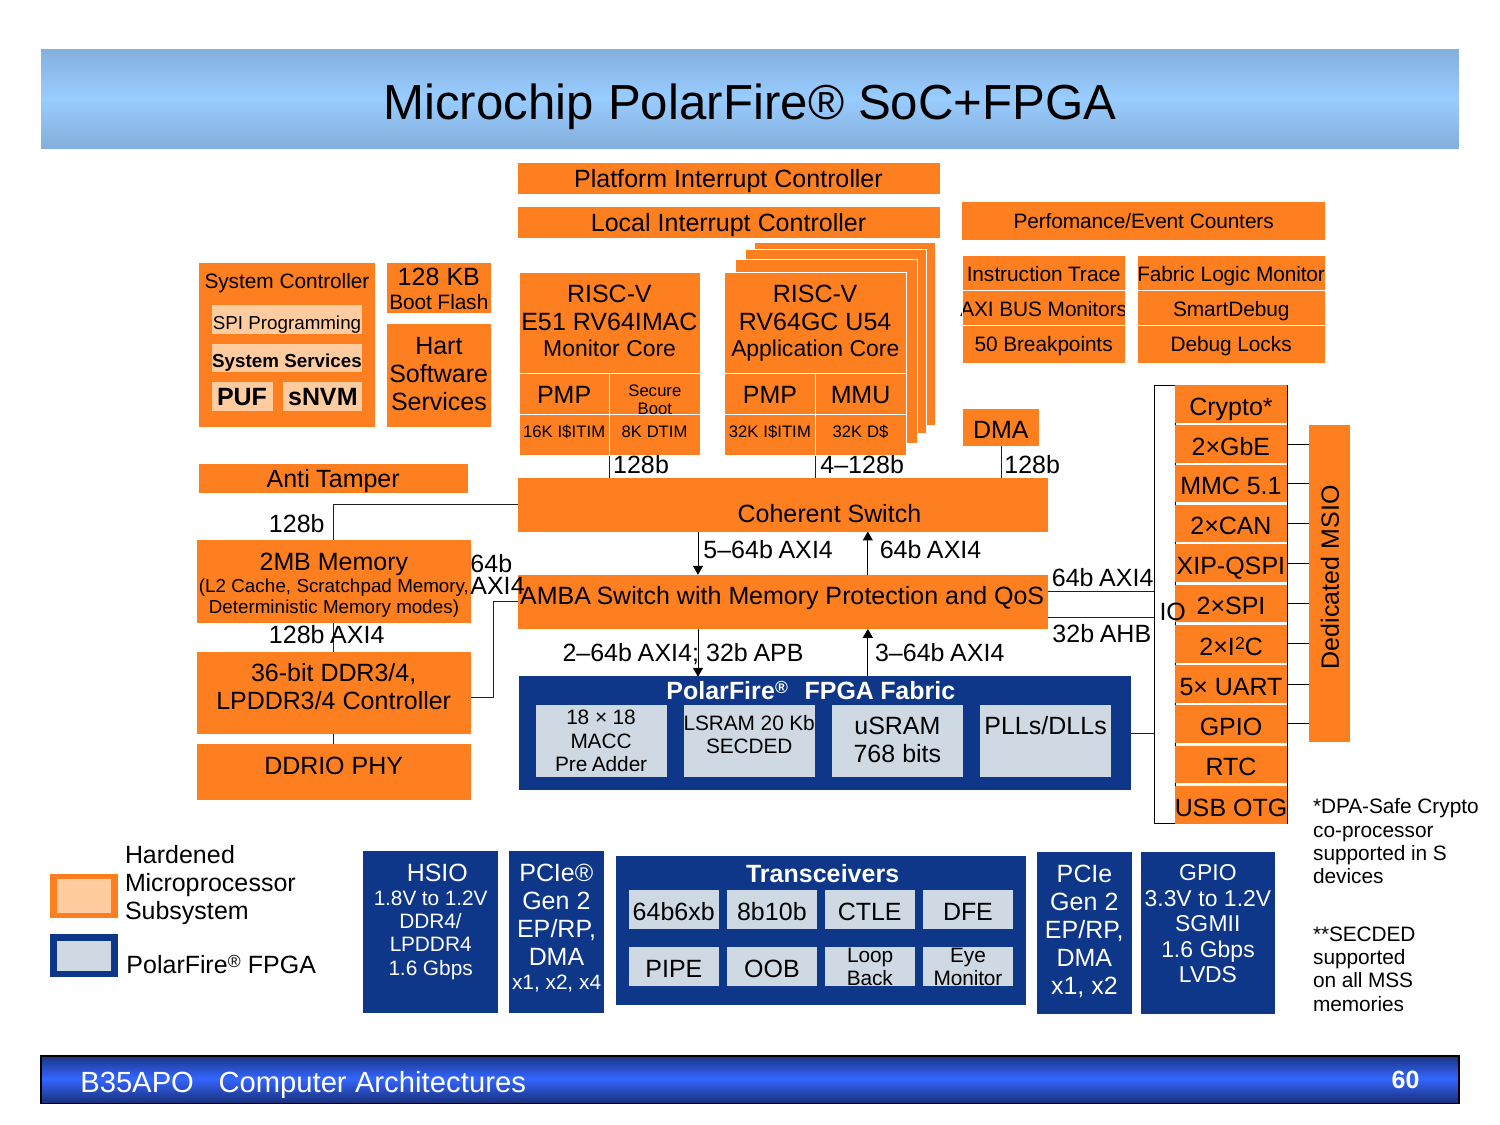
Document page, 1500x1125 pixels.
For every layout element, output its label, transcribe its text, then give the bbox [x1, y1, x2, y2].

text_box 128b [613, 450, 670, 479]
text_box 2–64b AXI4; 32b APB [562, 638, 805, 667]
text_box 16K I$ITIM [520, 415, 609, 455]
text_box 32b AHB [1052, 619, 1152, 649]
text_box [692, 667, 704, 676]
text_box HSIO 1.8V to 1.2V DDR4/ LPDDR4 1.6 Gbps [363, 851, 498, 1013]
text_box Loop Back [825, 947, 915, 986]
text_box [761, 423, 774, 460]
text_box 2×GbE [1175, 425, 1287, 463]
text_box PLLs/DLLs [980, 705, 1111, 777]
text_box 2×SPI [1175, 585, 1287, 622]
text_box Local Interrupt Controller [518, 207, 940, 238]
text_box Instruction Trace [963, 256, 1125, 290]
text_box Fabric Logic Monitor [1138, 256, 1325, 290]
text_box RISC-V E51 RV64IMAC Monitor Core [520, 273, 700, 373]
text_box 8b10b [727, 890, 817, 929]
text_box PCIe® Gen 2 EP/RP, DMA x1, x2, x4 [509, 851, 604, 1013]
text_box Perfomance/Event Counters [962, 202, 1325, 240]
title Microchip PolarFire® SoC+FPGA [41, 49, 1459, 149]
text_box 4–128b [820, 450, 905, 479]
text_box 2×I2C [1175, 625, 1287, 663]
text_box 64b AXI4 [1051, 564, 1154, 593]
text_box AXI BUS Monitors [963, 291, 1125, 325]
text_box [692, 565, 704, 575]
text_box FPGA Fabric [797, 676, 956, 705]
text_box 8K DTIM [610, 415, 700, 455]
text_box 2×CAN [1175, 505, 1287, 542]
text_box 32K I$ITIM [725, 415, 815, 455]
text_box 128b [268, 509, 325, 538]
text_box OOB [727, 947, 817, 986]
text_box **SECDED supported on all MSS memories [1313, 922, 1454, 1016]
text_box GPIO 3.3V to 1.2V SGMII 1.6 Gbps LVDS [1141, 852, 1275, 1014]
text_box [519, 676, 1131, 790]
text_box 64b6xb [629, 890, 719, 929]
text_box PIPE [629, 947, 719, 986]
text_box Anti Tamper [199, 464, 468, 493]
text_box DFE [923, 890, 1013, 929]
text_box 128b AXI4 [268, 621, 386, 650]
text_box 5–64b AXI4 [703, 535, 834, 565]
text_box RTC [1175, 746, 1287, 783]
text_box 64b AXI4 [879, 535, 982, 565]
text_box Debug Locks [1138, 326, 1325, 363]
text_box XIP-QSPI [1175, 544, 1287, 582]
text_box Hardened Microprocessor Subsystem [124, 841, 335, 926]
text_box PCIe Gen 2 EP/RP, DMA x1, x2 [1037, 852, 1132, 1014]
text_box [746, 250, 926, 433]
text_box 50 Breakpoints [963, 326, 1125, 363]
text_box 3–64b AXI4 [874, 638, 1006, 667]
text_box Hart Software Services [387, 324, 491, 427]
text_box 5× UART [1175, 665, 1287, 703]
text_box Platform Interrupt Controller [518, 163, 940, 194]
text_box RISC-V RV64GC U54 Application Core [725, 273, 906, 373]
text_box Eye Monitor [923, 947, 1013, 986]
text_box PMP [725, 374, 815, 414]
text_box USB OTG [1175, 786, 1287, 824]
text_box AXI4 [470, 571, 526, 600]
text_box 18 × 18 MACC Pre Adder [536, 705, 667, 777]
text_box PMP [520, 374, 609, 414]
text_box Transceivers [746, 860, 901, 889]
text_box LSRAM 20 Kb SECDED [684, 705, 815, 777]
text_box AMBA Switch with Memory Protection and QoS [518, 575, 1048, 629]
text_box [518, 478, 1048, 541]
text_box Crypto* [1175, 385, 1287, 423]
text_box [736, 260, 917, 443]
text_box MMC 5.1 [1175, 465, 1287, 502]
text_box [755, 243, 935, 425]
text_box PolarFire® [666, 676, 789, 705]
text_box *DPA-Safe Crypto co-processor supported in S devices [1313, 795, 1489, 919]
text_box 64b [470, 550, 513, 571]
text_box PUF [212, 382, 273, 411]
text_box sNVM [283, 382, 362, 411]
text_box [50, 934, 118, 977]
text_box uSRAM 768 bits [832, 705, 963, 777]
text_box 128b [1004, 450, 1061, 479]
text_box DDRIO PHY [197, 744, 471, 800]
text_box DMA [963, 409, 1039, 446]
text_box [1080, 912, 1088, 941]
text_box [846, 423, 859, 450]
text_box [862, 629, 873, 638]
text_box 32K D$ [816, 415, 906, 455]
text_box PolarFire® FPGA [126, 950, 317, 979]
text_box [616, 856, 1026, 1005]
text_box GPIO [1175, 705, 1287, 743]
text_box 2MB Memory (L2 Cache, Scratchpad Memory, Deterministic Memory modes) [197, 540, 471, 623]
text_box 36-bit DDR3/4, LPDDR3/4 Controller [197, 652, 471, 734]
text_box SmartDebug [1138, 291, 1325, 325]
text_box Dedicated MSIO [1315, 485, 1345, 670]
text_box System Controller [199, 263, 375, 427]
text_box 128 KB Boot Flash [387, 263, 491, 313]
text_box SPI Programming [212, 305, 362, 334]
text_box MMU [816, 374, 906, 414]
text_box Coherent Switch [737, 500, 922, 529]
text_box CTLE [825, 890, 915, 929]
text_box System Services [212, 344, 362, 372]
text_box IO [1159, 597, 1187, 626]
text_box Secure Boot [610, 374, 700, 414]
text_box [789, 676, 797, 705]
text_box [1309, 425, 1350, 742]
text_box [1187, 589, 1204, 625]
text_box [50, 874, 118, 918]
